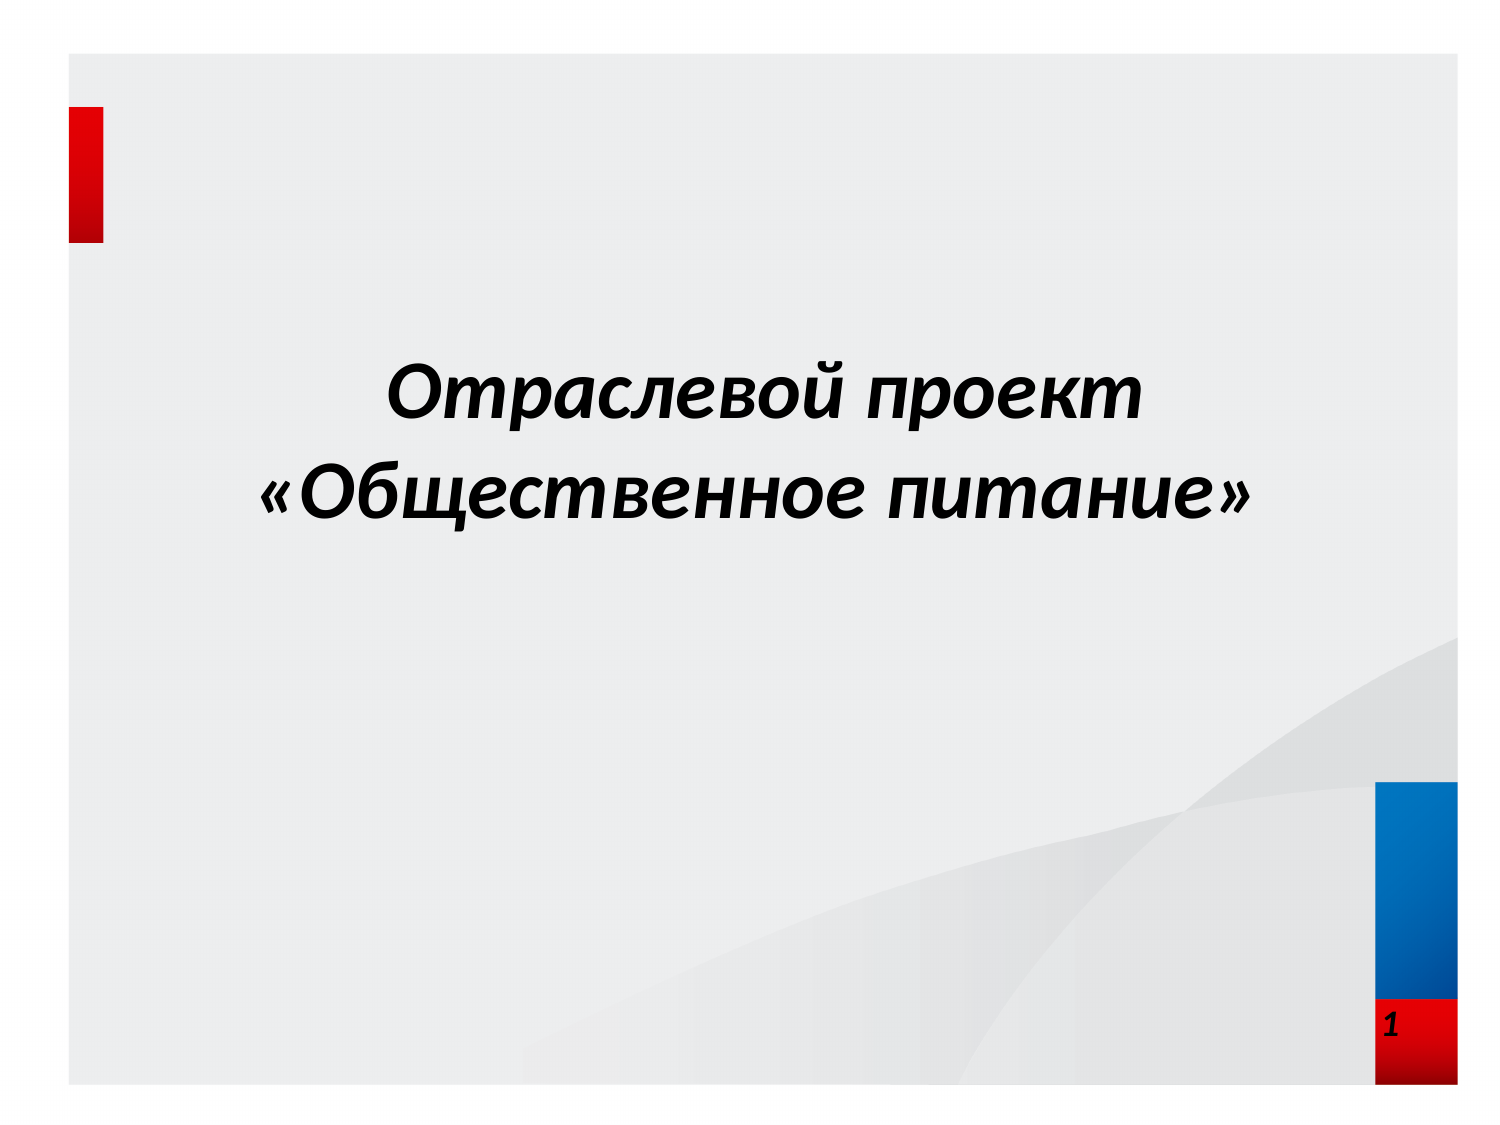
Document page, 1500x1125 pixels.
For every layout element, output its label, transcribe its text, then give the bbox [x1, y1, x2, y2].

text_box Отраслевой проект «Общественное питание» [112, 314, 1422, 556]
slide_number <номер> [1365, 991, 1468, 1095]
picture [0, 0, 1500, 1125]
